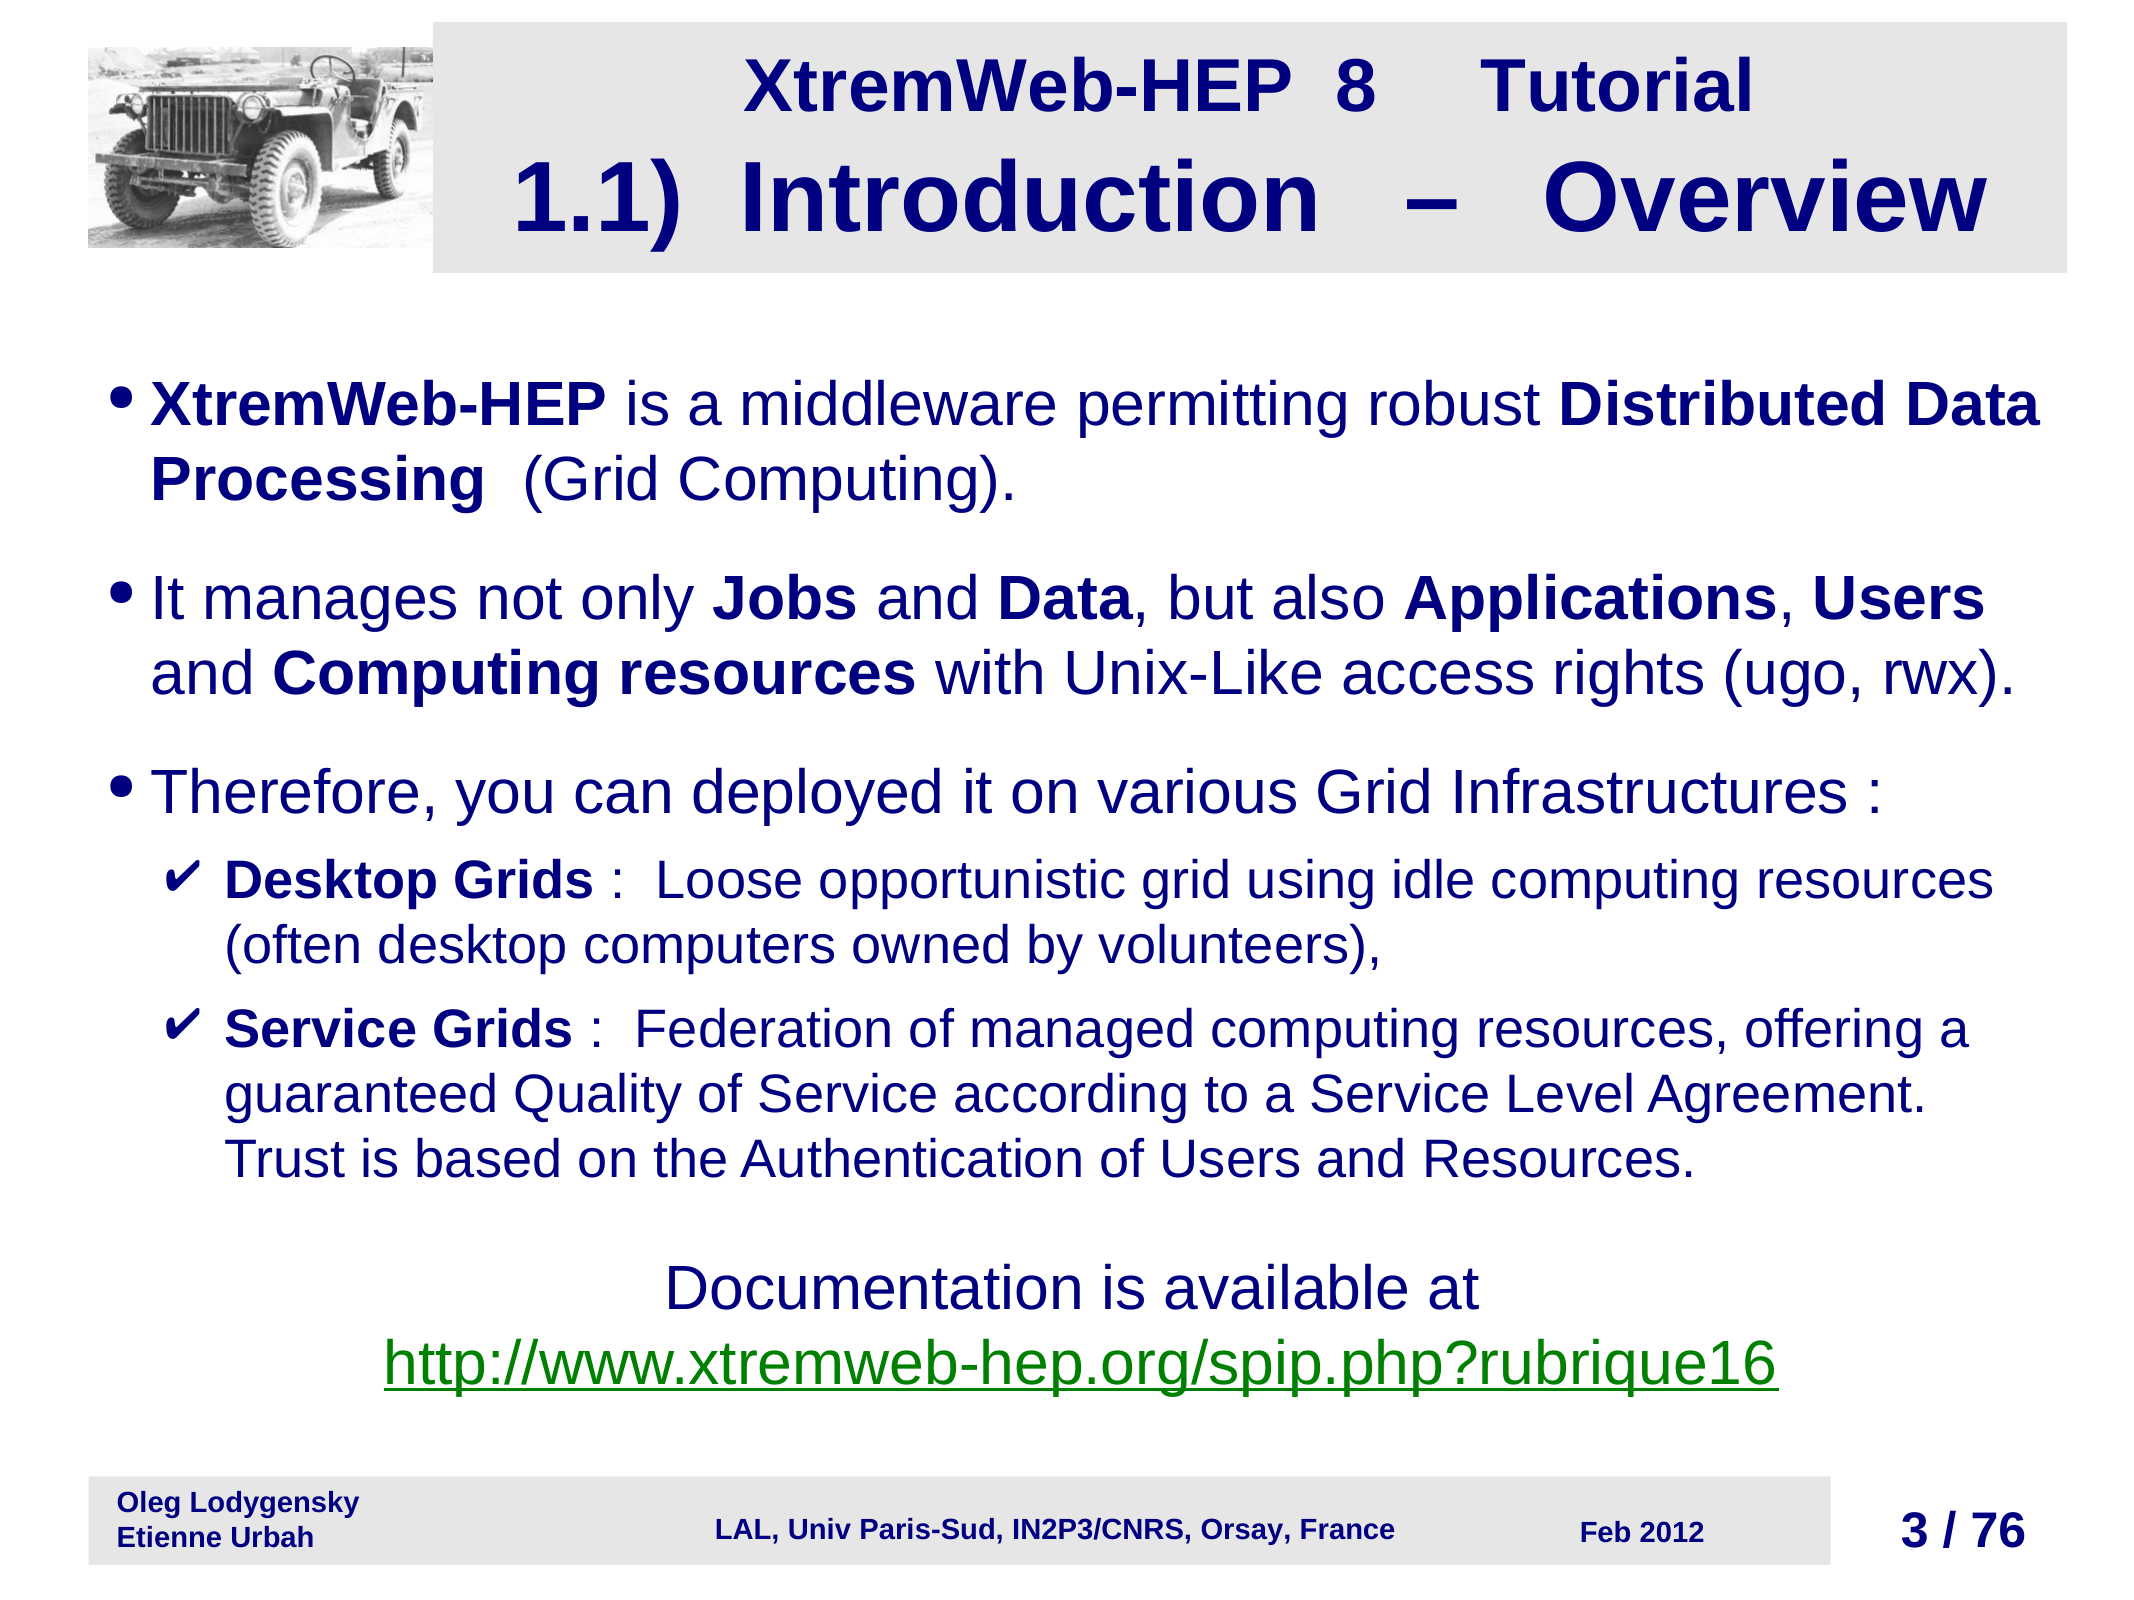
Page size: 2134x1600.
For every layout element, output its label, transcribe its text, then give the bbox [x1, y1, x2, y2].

list XtremWeb-HEP is a middleware permitting robust Distributed Data Processing (Grid Computing). It manages not only Jobs and Data, but also Applications, Users and Computing resources with Unix-Like access rights (ugo, rwx). Therefore, you can deployed it on various Grid Infrastructures : Desktop Grids : Loose opportunistic grid using idle computing resources (often desktop computers owned by volunteers), Service Grids : Federation of managed computing resources, offering a guaranteed Quality of Service according to a Service Level Agreement. Trust is based on the Authentication of Users and Resources. Documentation is available at http://www.xtremweb-hep.org/spip.php?rubrique16 [88, 354, 2084, 1437]
title 1.1) Introduction – Overview [442, 118, 2067, 266]
picture [88, 47, 433, 248]
